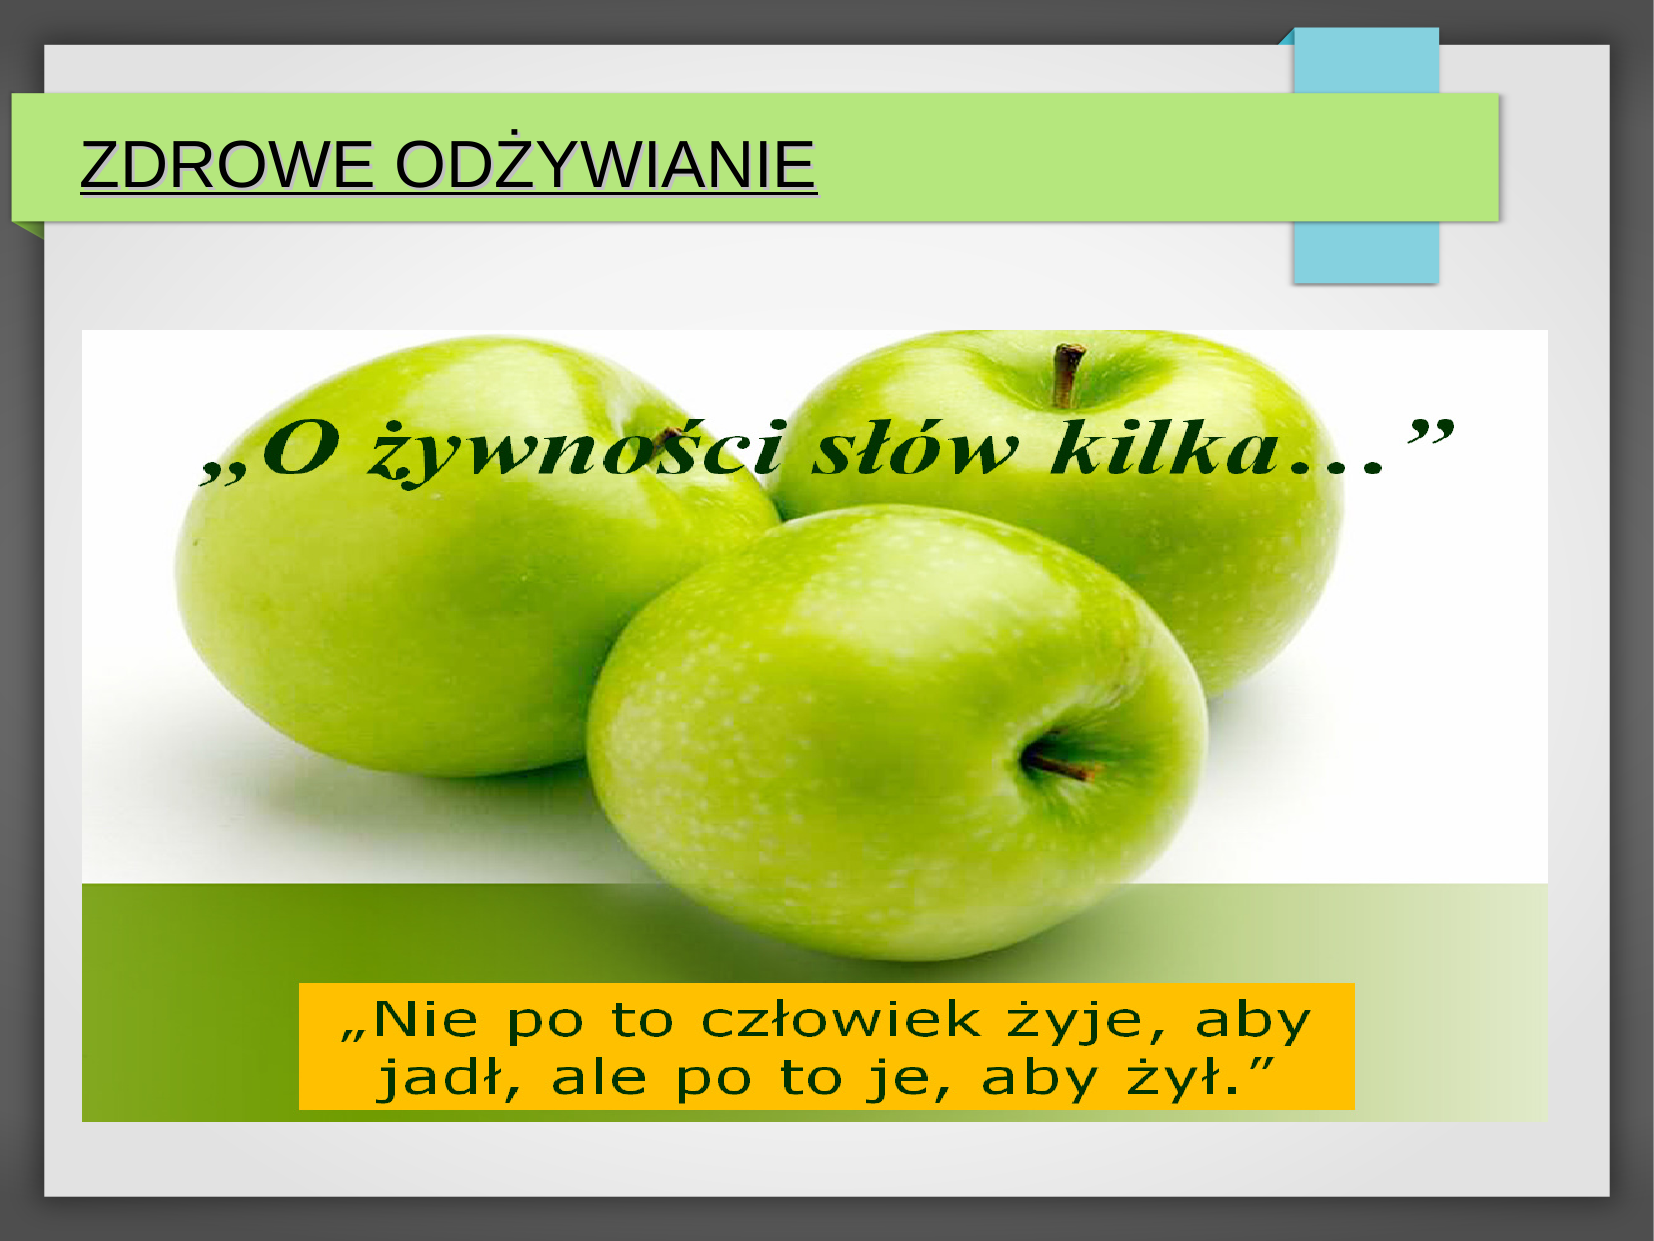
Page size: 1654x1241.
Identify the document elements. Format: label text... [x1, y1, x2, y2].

subtitle ZDROWE ODŻYWIANIE [0, 0, 1040, 625]
picture [0, 0, 1654, 1241]
